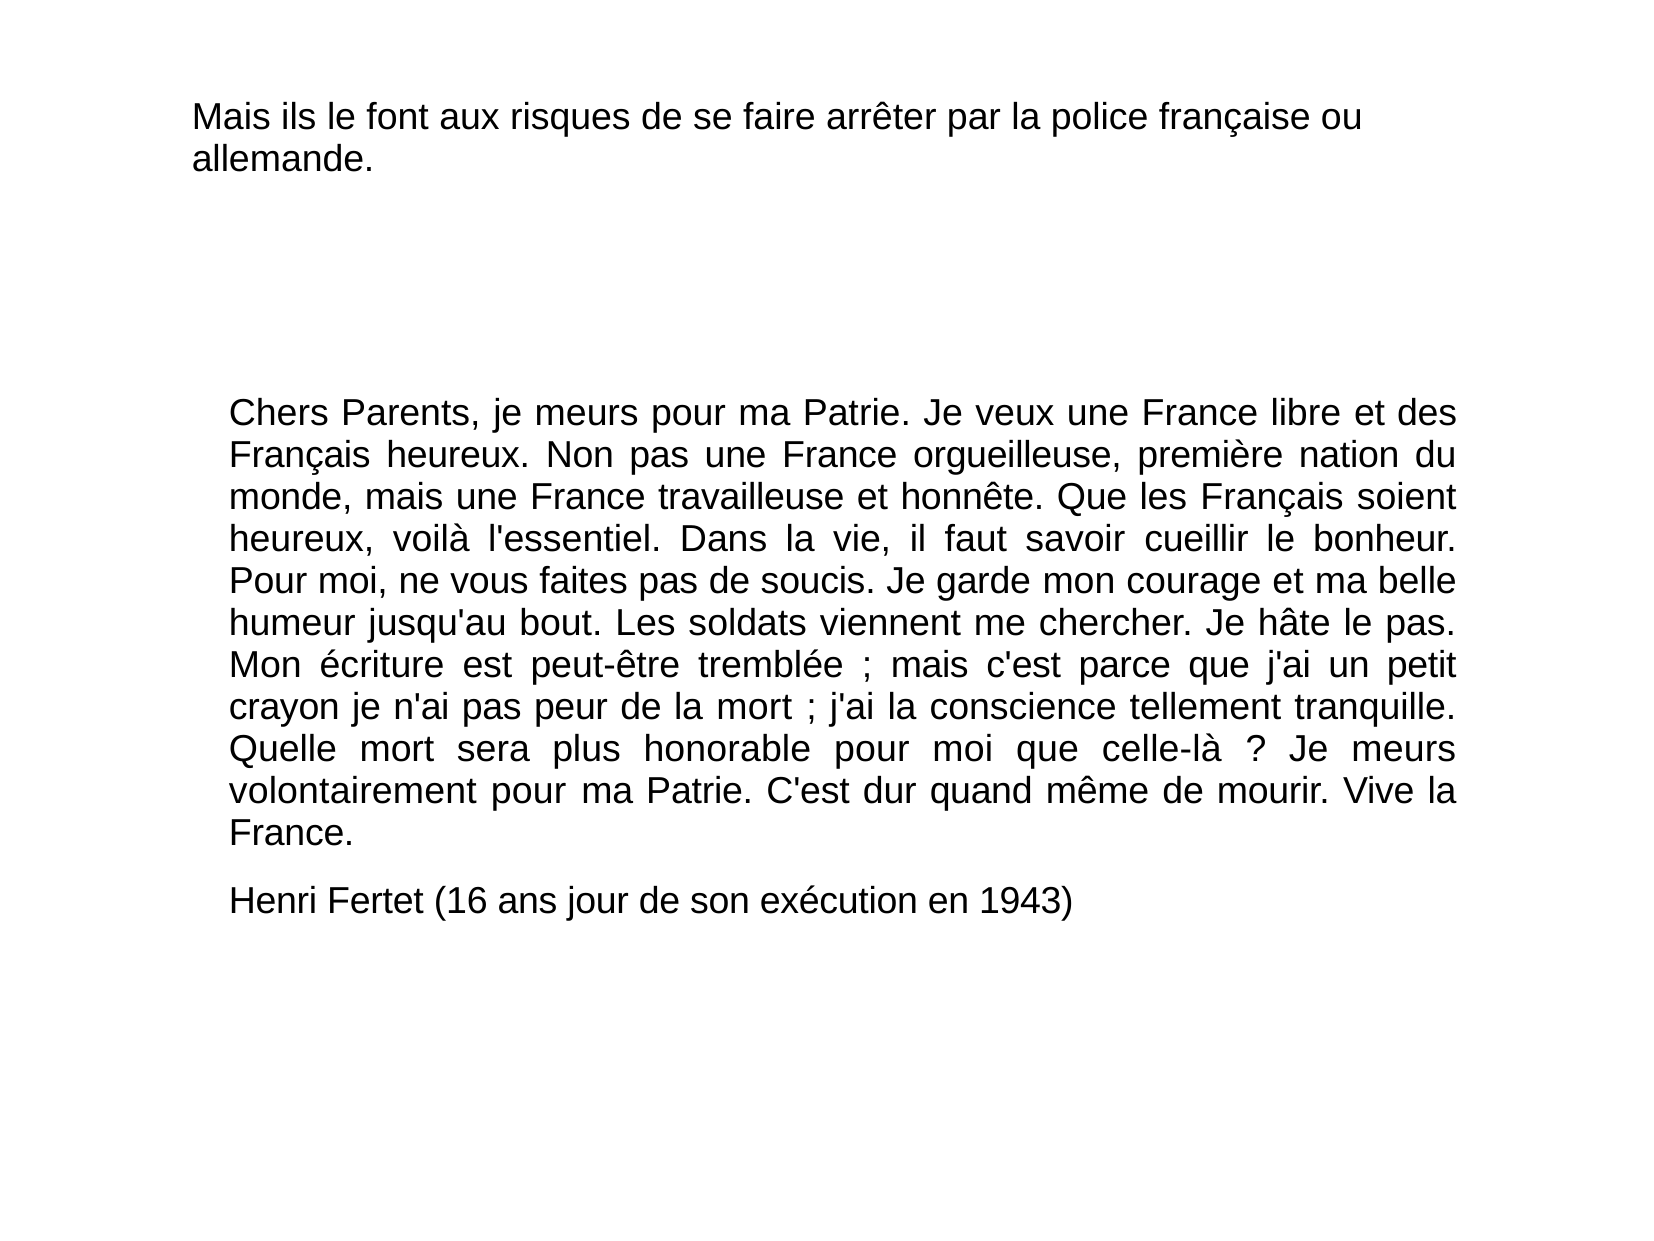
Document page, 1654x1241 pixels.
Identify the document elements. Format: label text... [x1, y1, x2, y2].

text_box Chers Parents, je meurs pour ma Patrie. Je veux une France libre et des Français heureux. Non pas une France orgueilleuse, première nation du monde, mais une France travailleuse et honnête. Que les Français soient heureux, voilà l'essentiel. Dans la vie, il faut savoir cueillir le bonheur. Pour moi, ne vous faites pas de soucis. Je garde mon courage et ma belle humeur jusqu'au bout. Les soldats viennent me chercher. Je hâte le pas. Mon écriture est peut-être tremblée ; mais c'est parce que j'ai un petit crayon je n'ai pas peur de la mort ; j'ai la conscience tellement tranquille. Quelle mort sera plus honorable pour moi que celle-là ? Je meurs volontairement pour ma Patrie. C'est dur quand même de mourir. Vive la France. Henri Fertet (16 ans jour de son exécution en 1943) [206, 383, 1479, 930]
text_box Mais ils le font aux risques de se faire arrêter par la police française ou allemande. [177, 88, 1506, 188]
